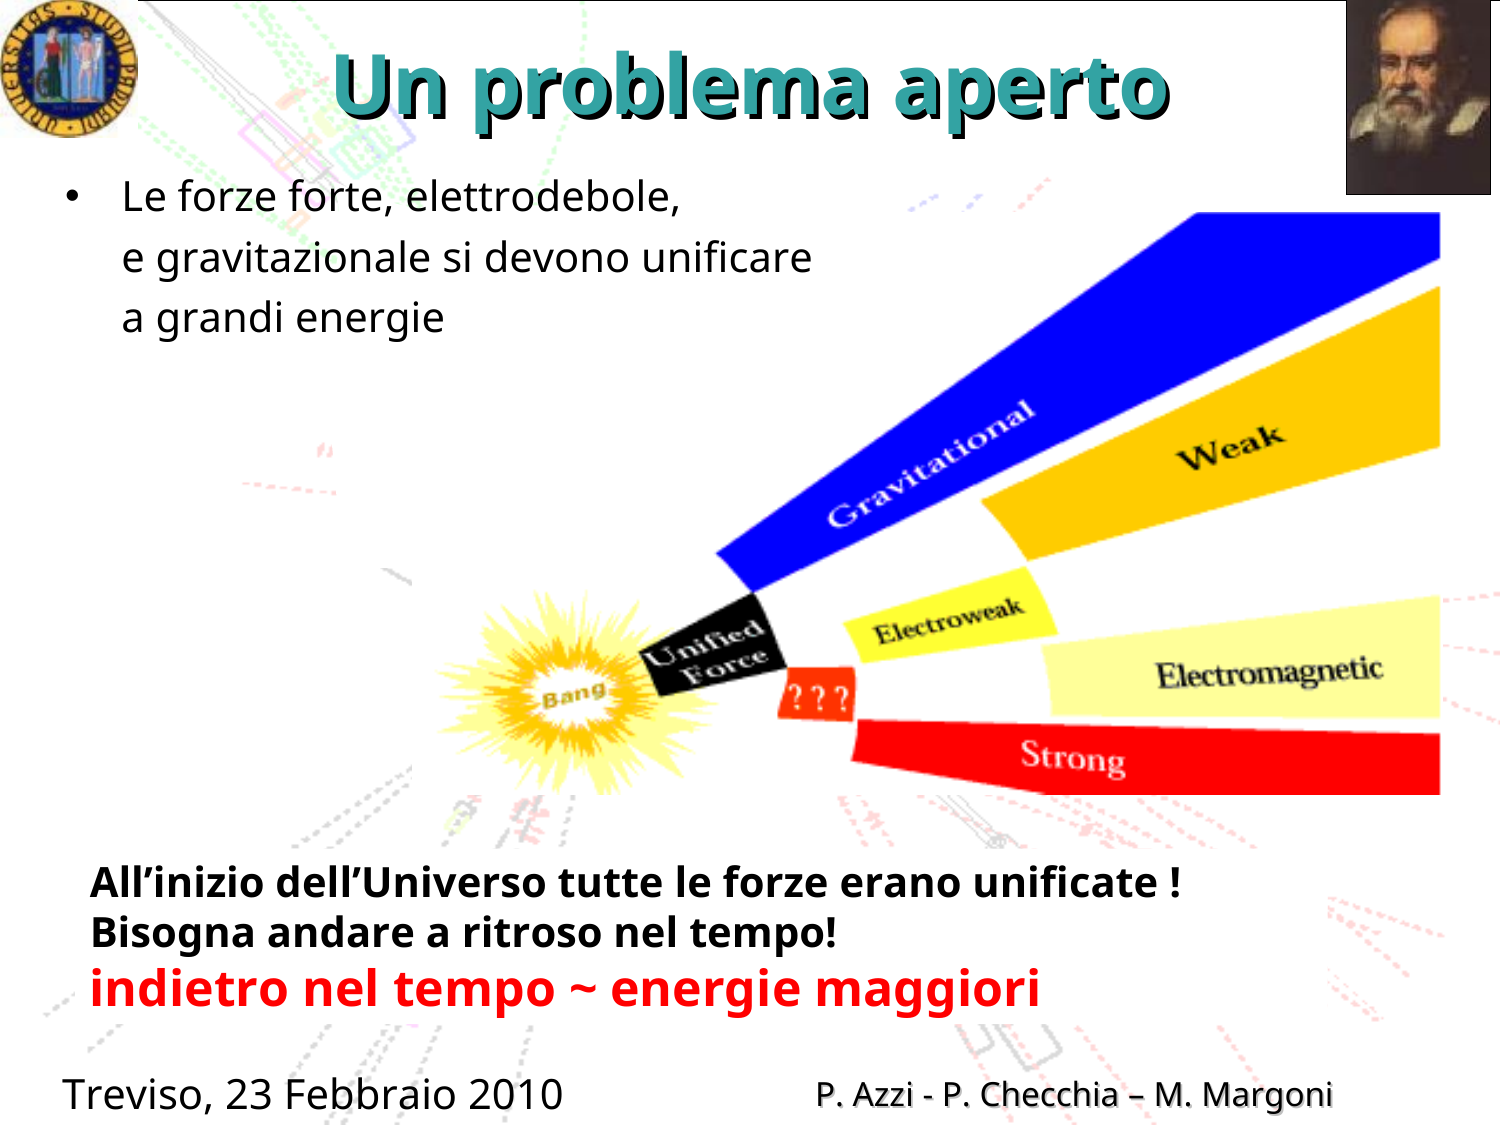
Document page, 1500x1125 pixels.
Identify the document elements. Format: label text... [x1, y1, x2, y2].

picture [0, 189, 1500, 1125]
text_box All’inizio dell’Universo tutte le forze erano unificate ! Bisogna andare a ritroso nel tempo! indietro nel tempo ~ energie maggiori [74, 848, 1328, 1025]
title Un problema aperto [0, 0, 1500, 189]
text_box Le forze forte, elettrodebole, e gravitazionale si devono unificare a grandi energie [50, 162, 1326, 938]
picture [1347, 189, 1490, 194]
